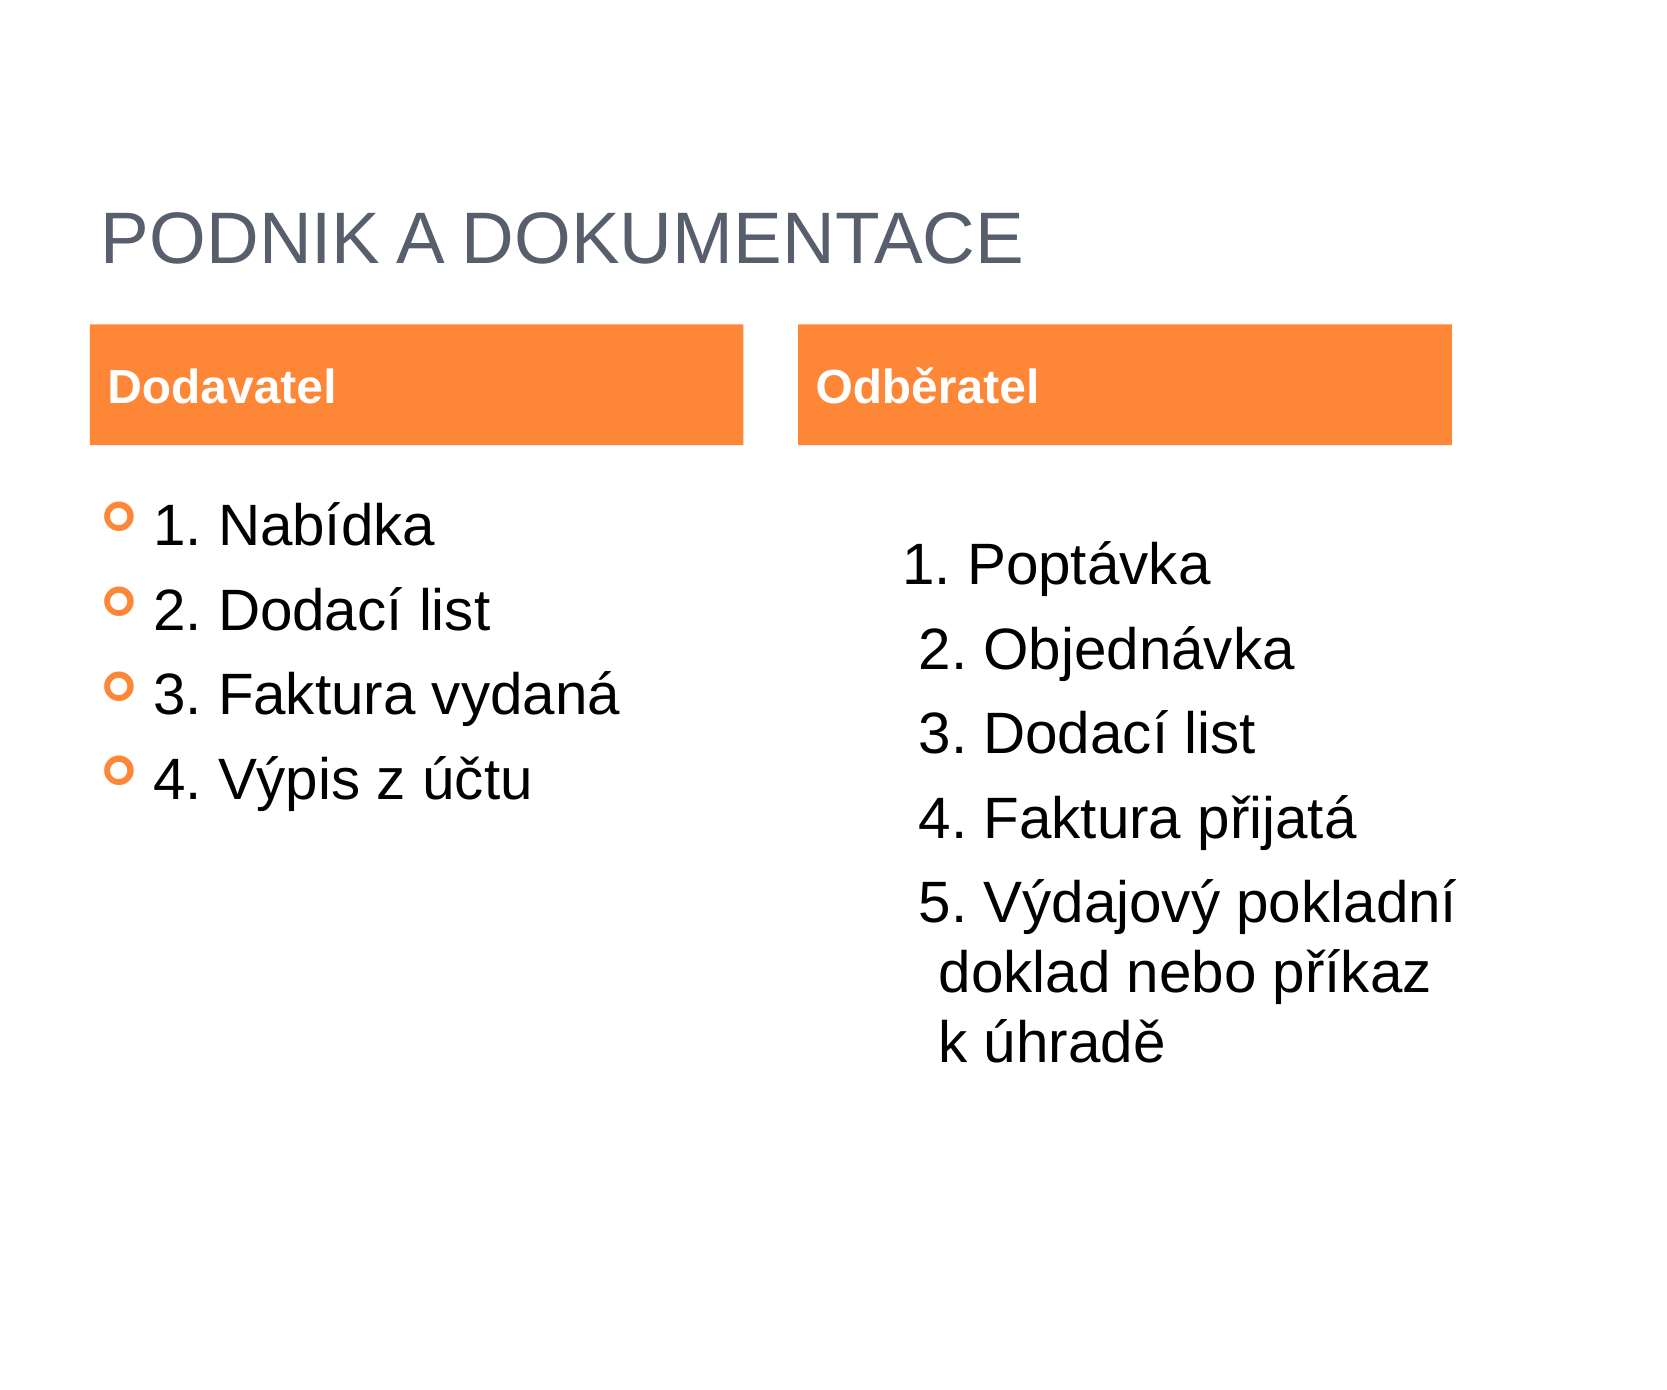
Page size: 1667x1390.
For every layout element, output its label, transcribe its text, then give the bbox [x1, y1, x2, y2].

title PODNIK A DOKUMENTACE [83, 55, 1459, 287]
list 1. Nabídka 2. Dodací list 3. Faktura vydaná 4. Výpis z účtu [83, 478, 750, 1267]
list Dodavatel [89, 324, 744, 446]
list Odběratel [798, 324, 1452, 446]
list 1. Poptávka 2. Objednávka 3. Dodací list 4. Faktura přijatá 5. Výdajový pokladní doklad nebo příkaz k úhradě [868, 517, 1578, 1244]
